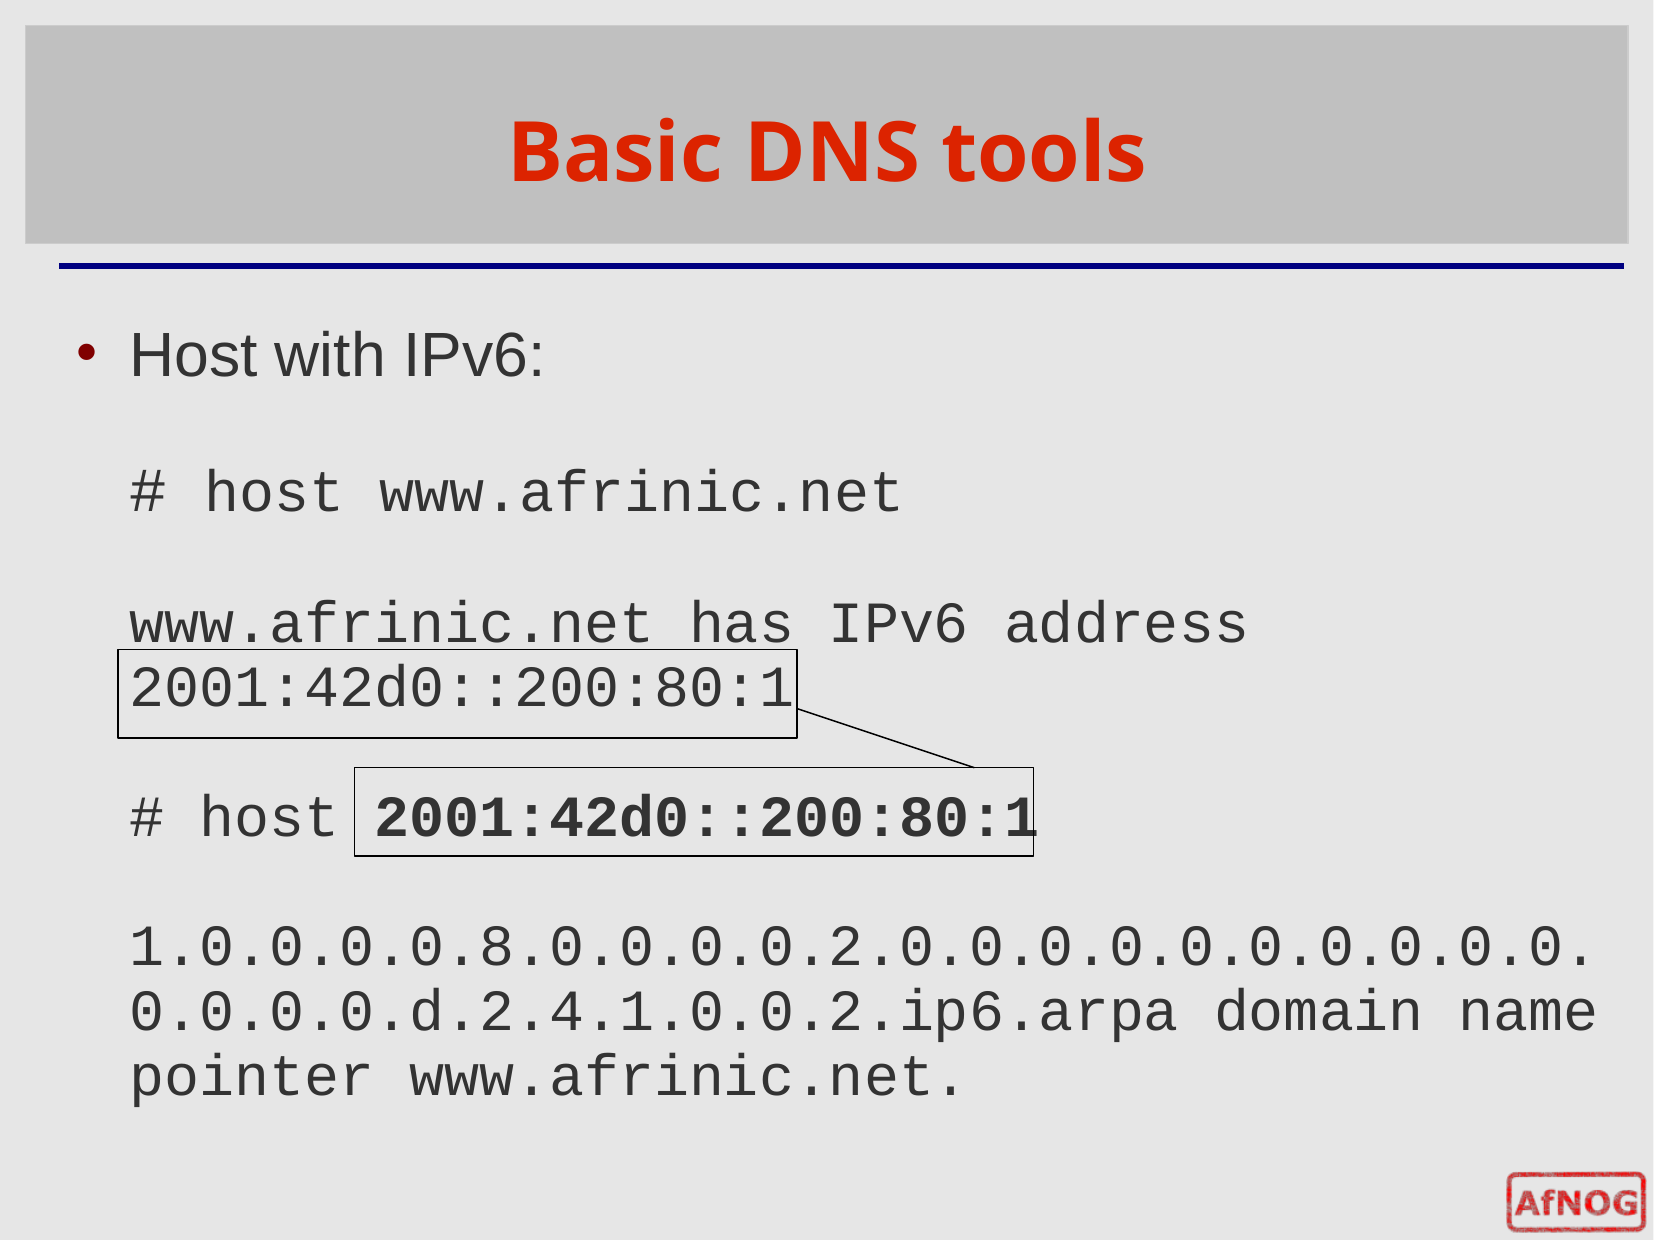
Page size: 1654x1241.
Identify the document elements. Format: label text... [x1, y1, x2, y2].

picture [1505, 1170, 1648, 1235]
list Host with IPv6: # host www.afrinic.net www.afrinic.net has IPv6 address 2001:42d0::200:80:1 # host 2001:42d0::200:80:1 1.0.0.0.0.8.0.0.0.0.2.0.0.0.0.0.0.0.0.0.0.0.0.0.0.d.2.4.1.0.0.2.ip6.arpa domain name pointer www.afrinic.net. [59, 322, 1625, 1113]
title Basic DNS tools [121, 46, 1534, 254]
